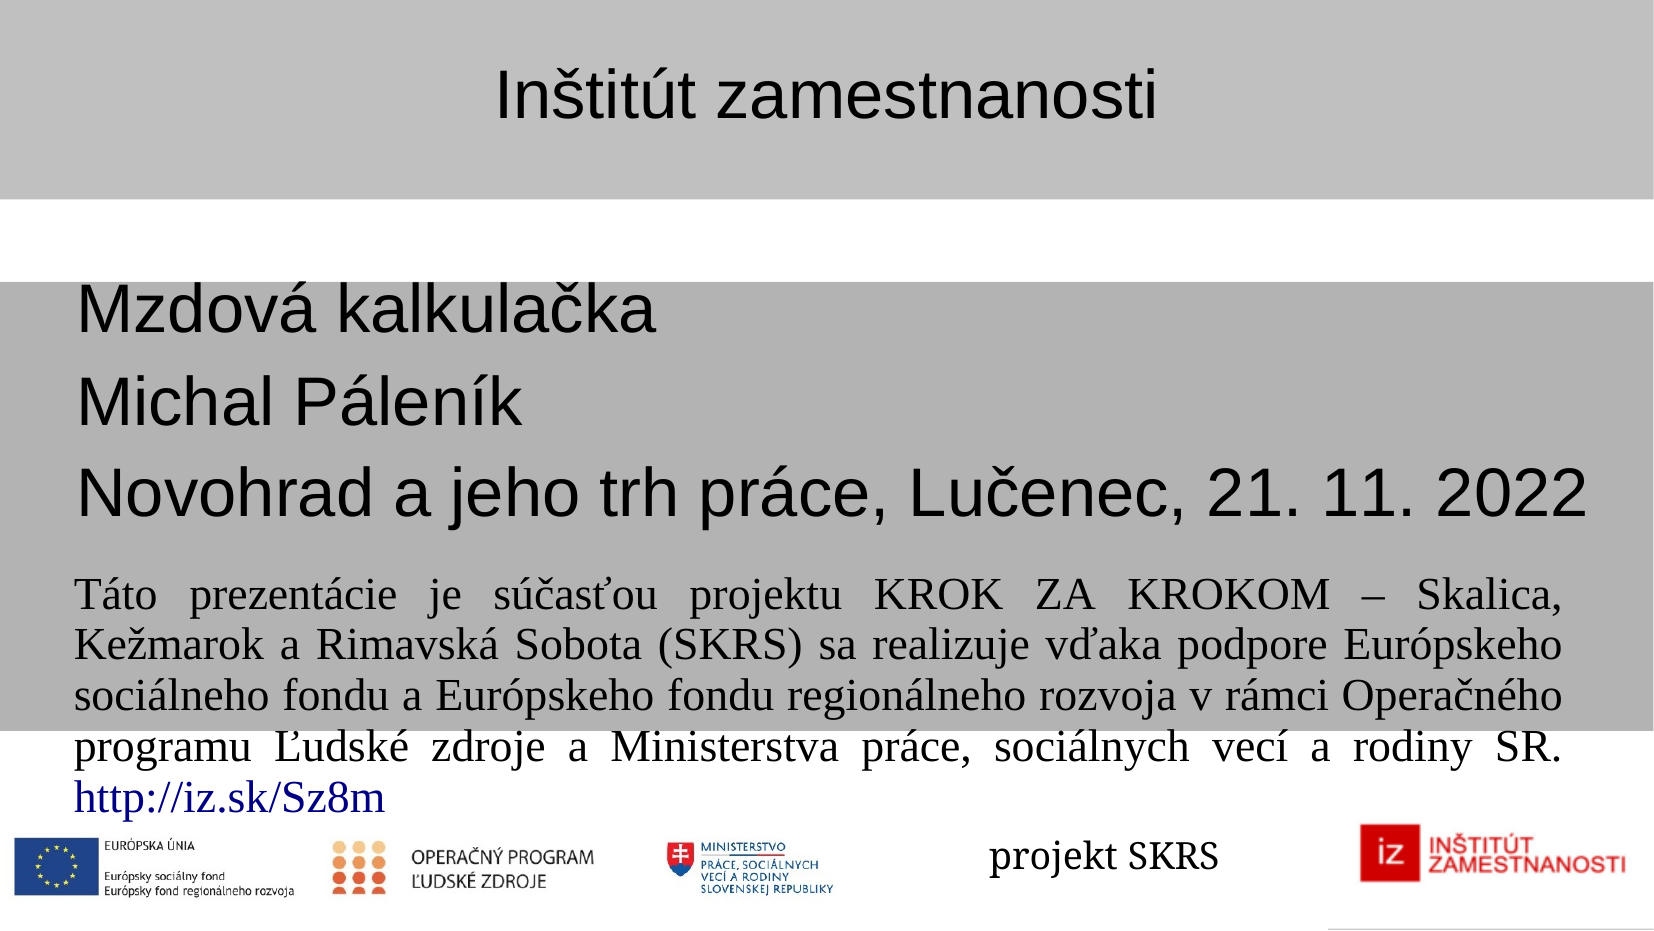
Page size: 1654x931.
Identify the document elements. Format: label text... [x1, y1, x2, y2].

text_box [306, 281, 1654, 731]
picture [1328, 775, 1654, 931]
title Inštitút zamestnanosti [88, 22, 1565, 178]
list Mzdová kalkulačka Michal Páleník Novohrad a jeho trh práce, Lučenec, 21. 11. 2022 [59, 283, 1625, 591]
text_box Táto prezentácie je súčasťou projektu KROK ZA KROKOM – Skalica, Kežmarok a Rimavská Sobota (SKRS) sa realizuje vďaka podpore Európskeho sociálneho fondu a Európskeho fondu regionálneho rozvoja v rámci Operačného programu Ľudské zdroje a Ministerstva práce, sociálnych vecí a rodiny SR. http://iz.sk/Sz8m [59, 561, 1585, 830]
picture [0, 826, 857, 907]
text_box [0, 281, 299, 731]
